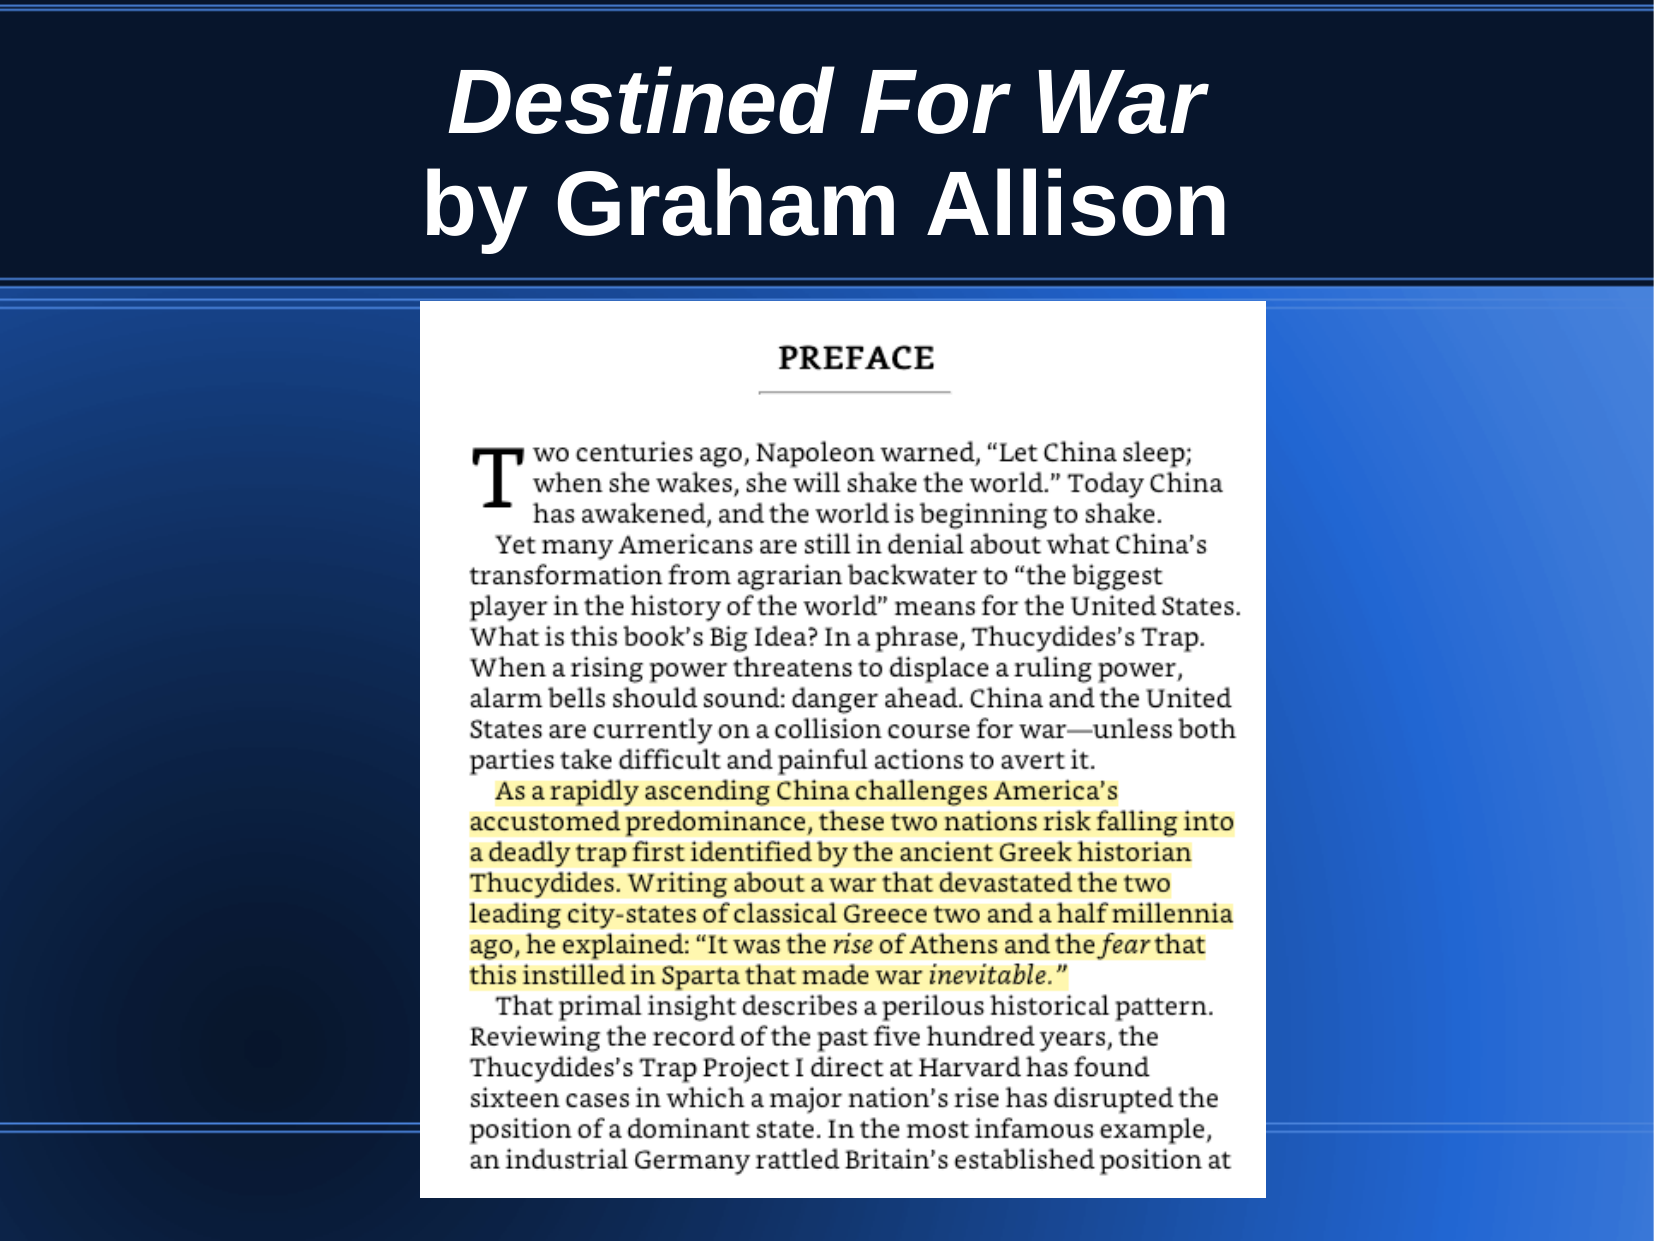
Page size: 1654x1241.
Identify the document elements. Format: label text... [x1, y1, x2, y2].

picture [0, 0, 1654, 1241]
title Destined For War by Graham Allison [82, 49, 1571, 257]
